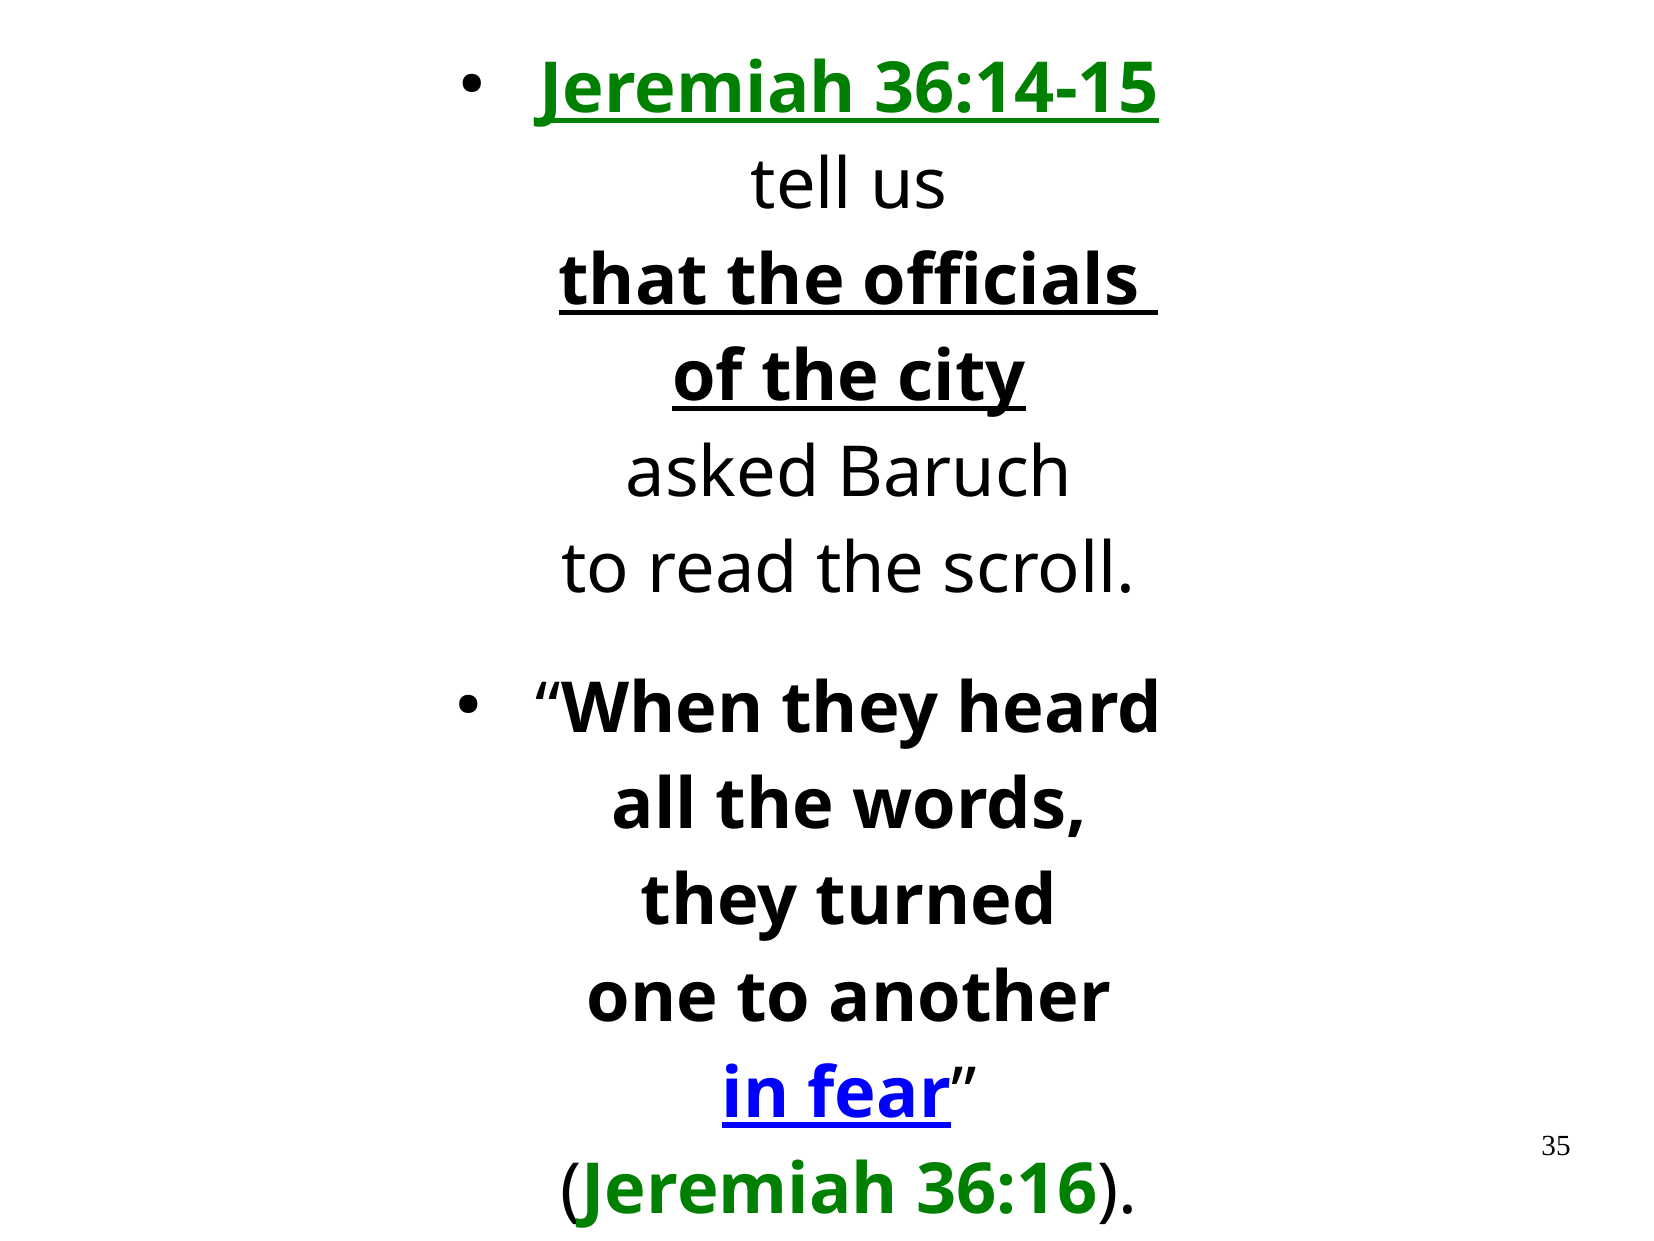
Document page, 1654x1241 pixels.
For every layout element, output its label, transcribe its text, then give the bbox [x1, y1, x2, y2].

list Jeremiah 36:14-15 tell us that the officials of the city asked Baruch to read the scroll. “When they heard all the words, they turned one to another in fear” (Jeremiah 36:16). [37, 37, 1613, 1238]
